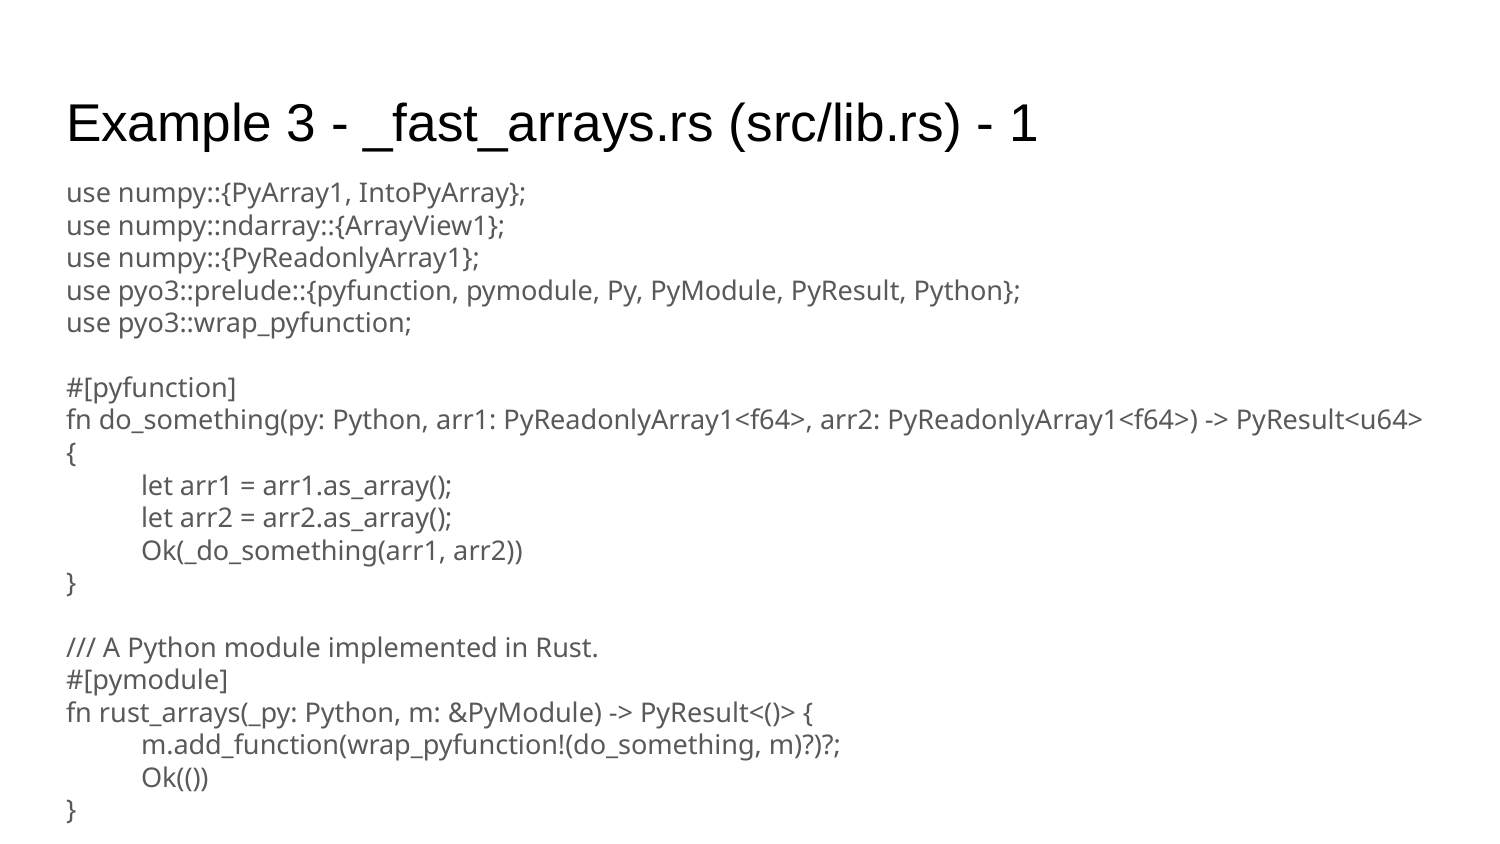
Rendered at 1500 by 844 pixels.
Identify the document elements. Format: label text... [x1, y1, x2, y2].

title Example 3 - _fast_arrays.rs (src/lib.rs) - 1 [51, 72, 1449, 160]
list use numpy::{PyArray1, IntoPyArray}; use numpy::ndarray::{ArrayView1}; use numpy::{PyReadonlyArray1}; use pyo3::prelude::{pyfunction, pymodule, Py, PyModule, PyResult, Python}; use pyo3::wrap_pyfunction; #[pyfunction] fn do_something(py: Python, arr1: PyReadonlyArray1<f64>, arr2: PyReadonlyArray1<f64>) -> PyResult<u64> { let arr1 = arr1.as_array(); let arr2 = arr2.as_array(); Ok(_do_something(arr1, arr2)) } /// A Python module implemented in Rust. #[pymodule] fn rust_arrays(_py: Python, m: &PyModule) -> PyResult<()> { m.add_function(wrap_pyfunction!(do_something, m)?)?; Ok(()) } [51, 160, 1449, 807]
